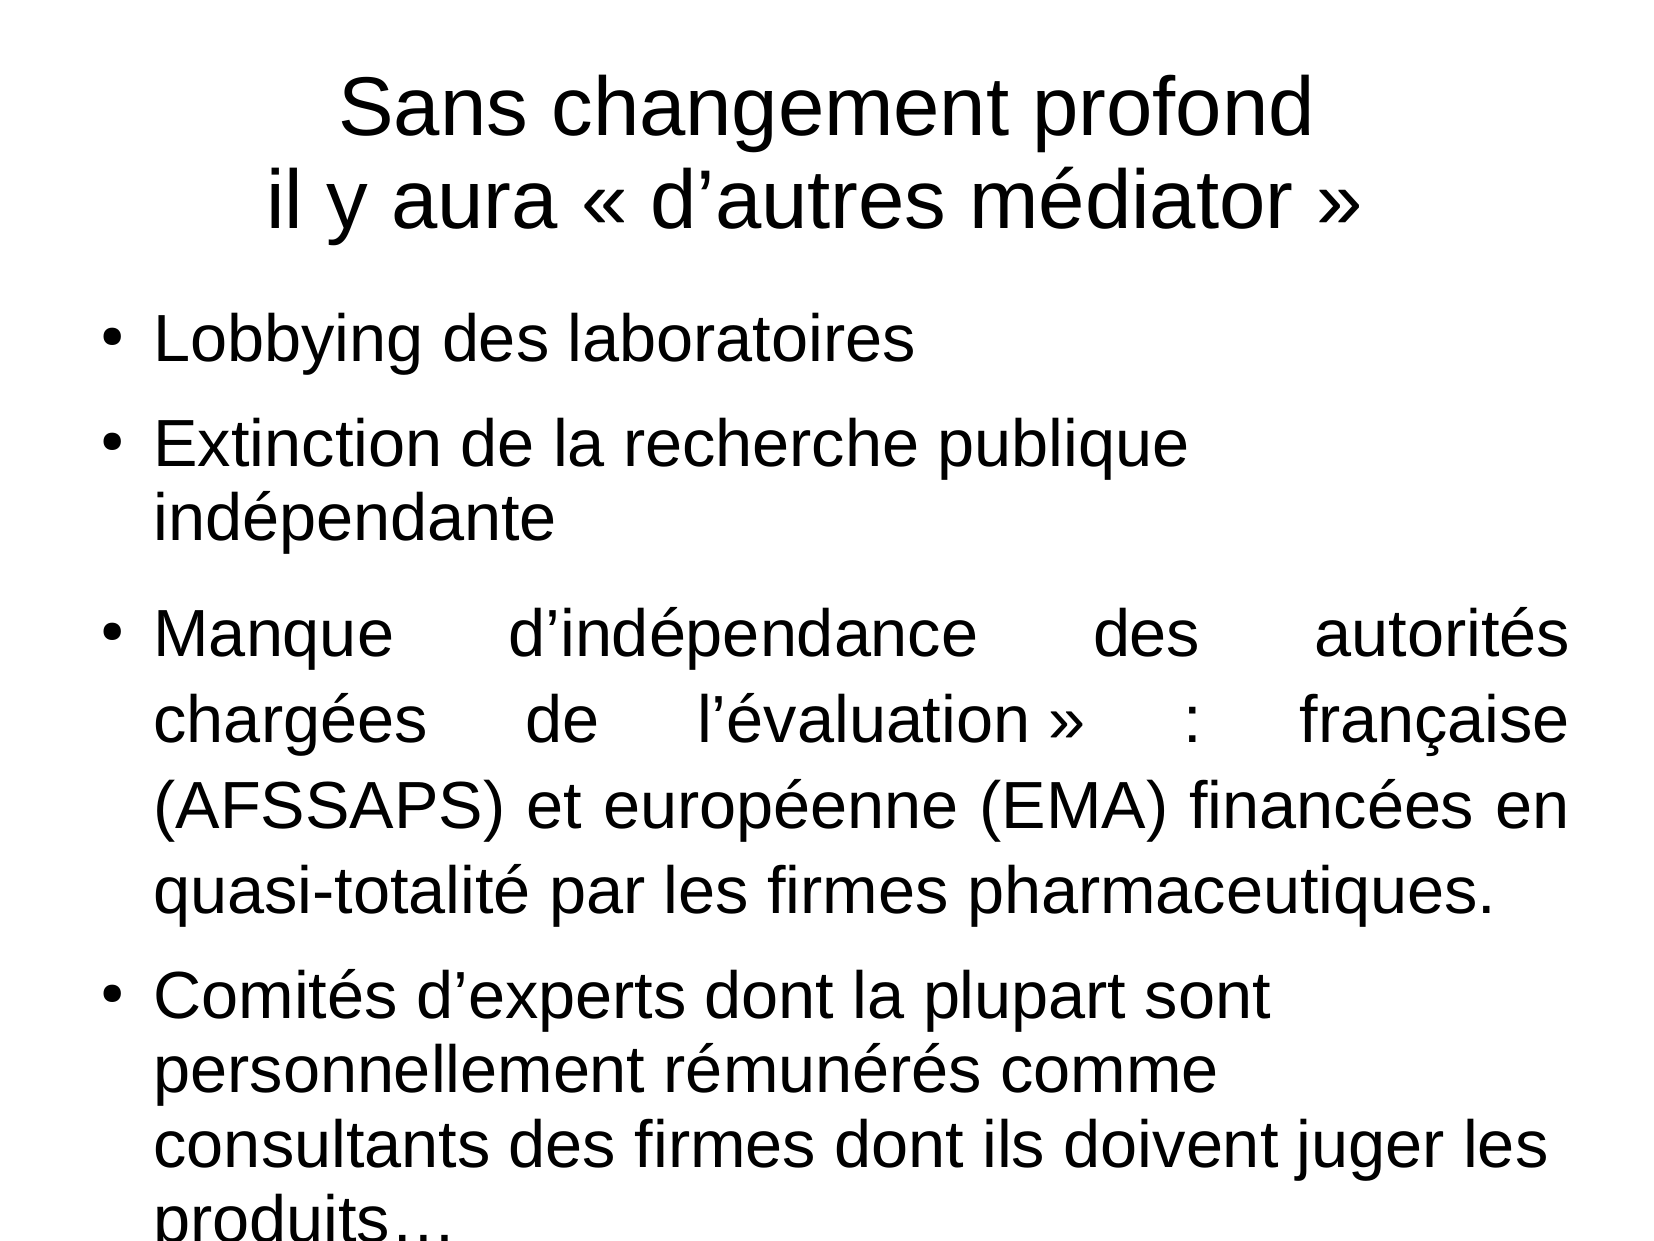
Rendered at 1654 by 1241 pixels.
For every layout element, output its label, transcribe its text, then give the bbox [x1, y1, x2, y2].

list Lobbying des laboratoires Extinction de la recherche publique indépendante Manque d’indépendance des autorités chargées de l’évaluation » : française (AFSSAPS) et européenne (EMA) financées en quasi-totalité par les firmes pharmaceutiques. Comités d’experts dont la plupart sont personnellement rémunérés comme consultants des firmes dont ils doivent juger les produits… [82, 290, 1571, 1241]
title Sans changement profond il y aura « d’autres médiator » [82, 49, 1571, 257]
